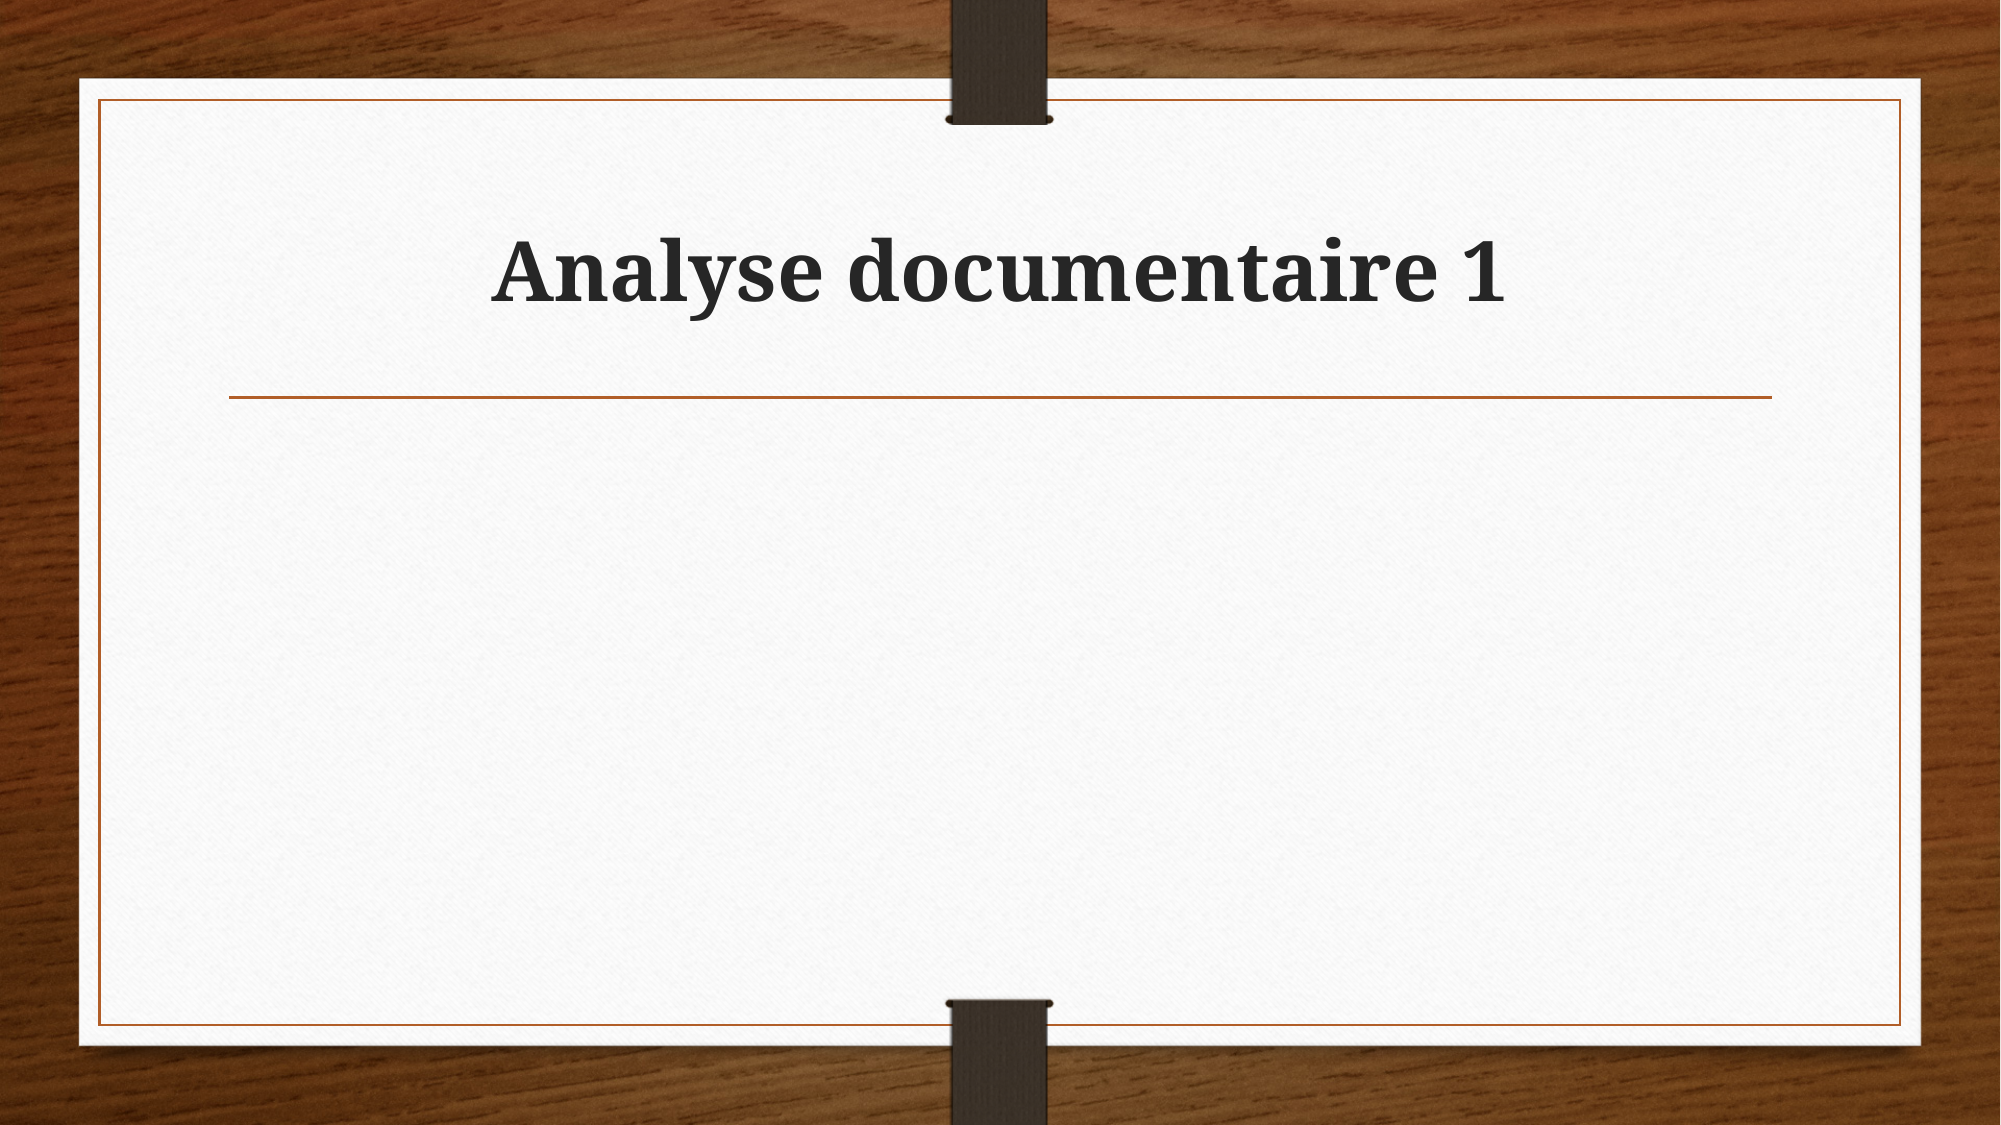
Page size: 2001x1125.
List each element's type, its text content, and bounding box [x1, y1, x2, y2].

title Analyse documentaire 1 [212, 161, 1788, 376]
